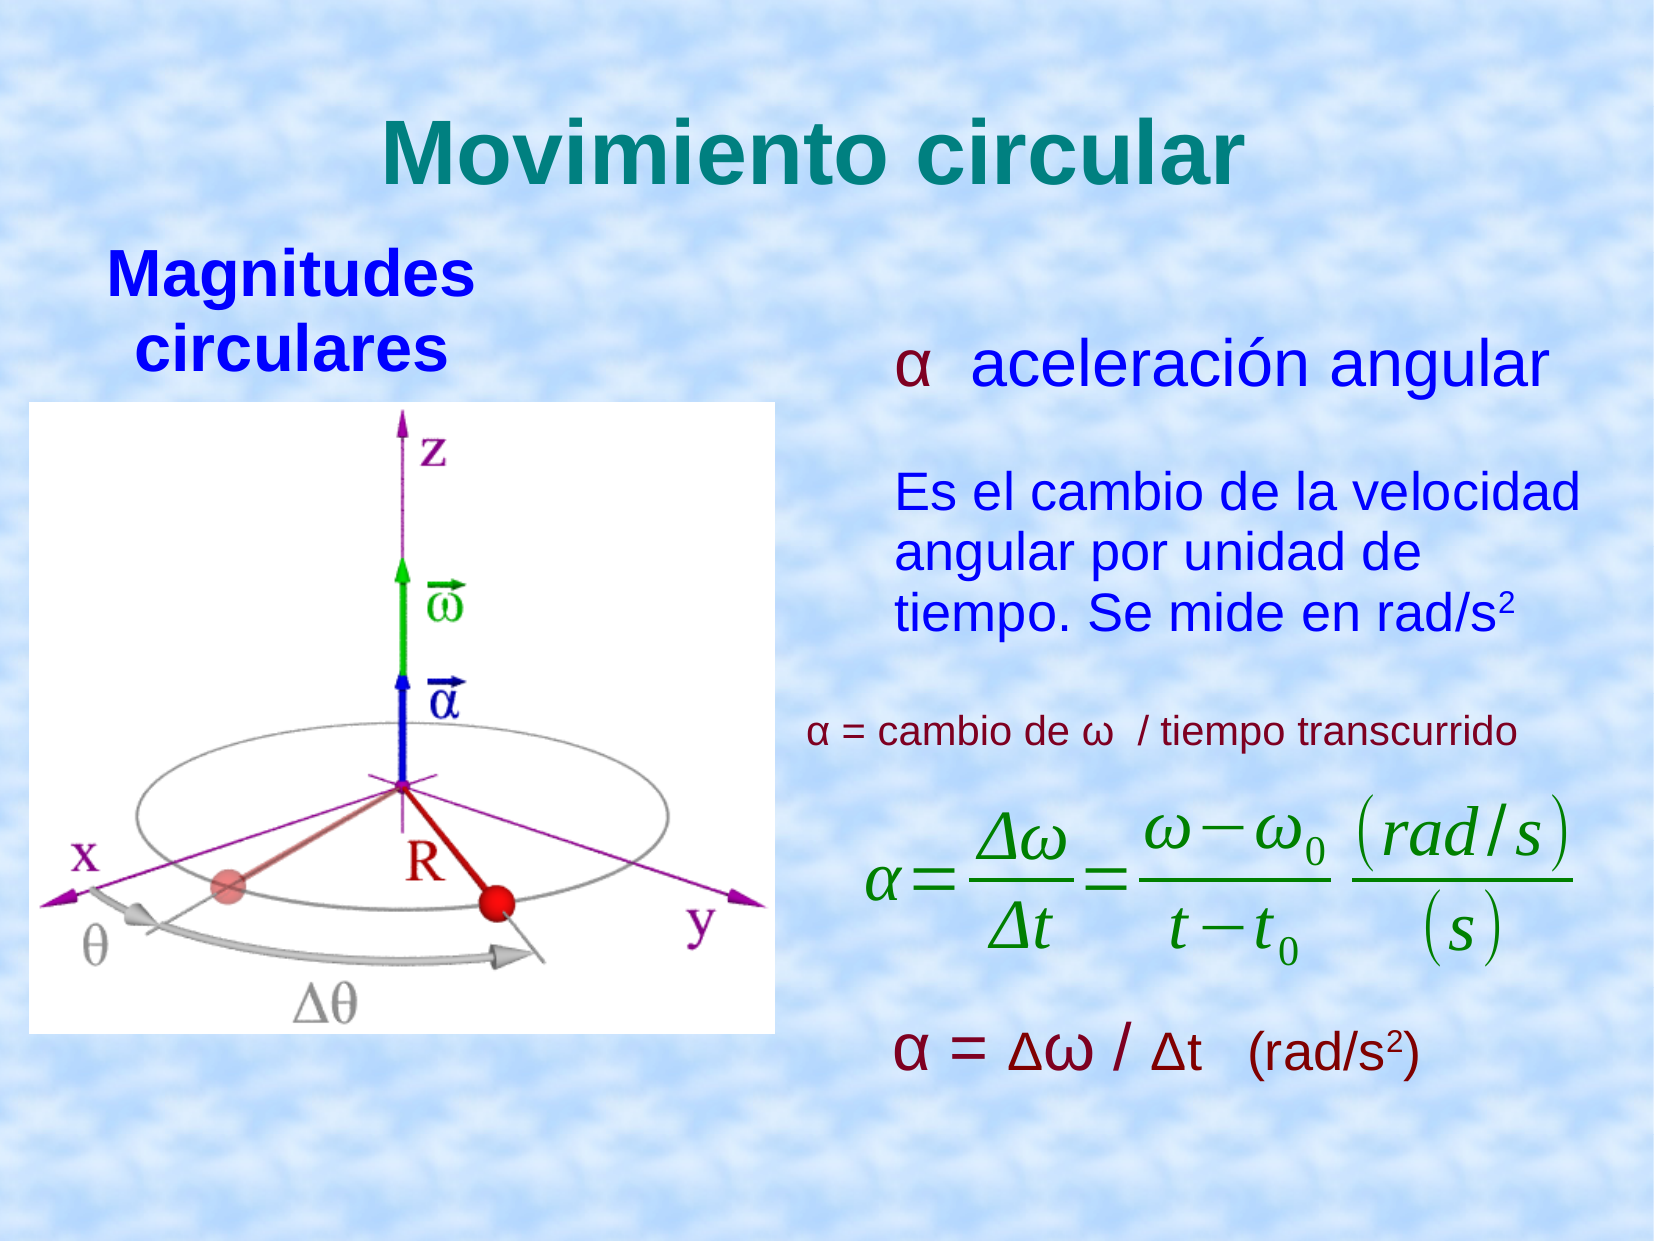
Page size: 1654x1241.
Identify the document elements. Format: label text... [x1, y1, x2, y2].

text_box α = cambio de ω / tiempo transcurrido [775, 700, 1565, 1034]
picture [0, 0, 1654, 1241]
text_box Magnitudes circulares [88, 236, 496, 386]
title Movimiento circular [82, 49, 1571, 257]
text_box α = Δω / Δt (rad/s2) [708, 1002, 1483, 1093]
chart [856, 786, 1583, 975]
text_box α aceleración angular Es el cambio de la velocidad angular por unidad de tiempo. Se mide en rad/s2 [738, 318, 1627, 712]
